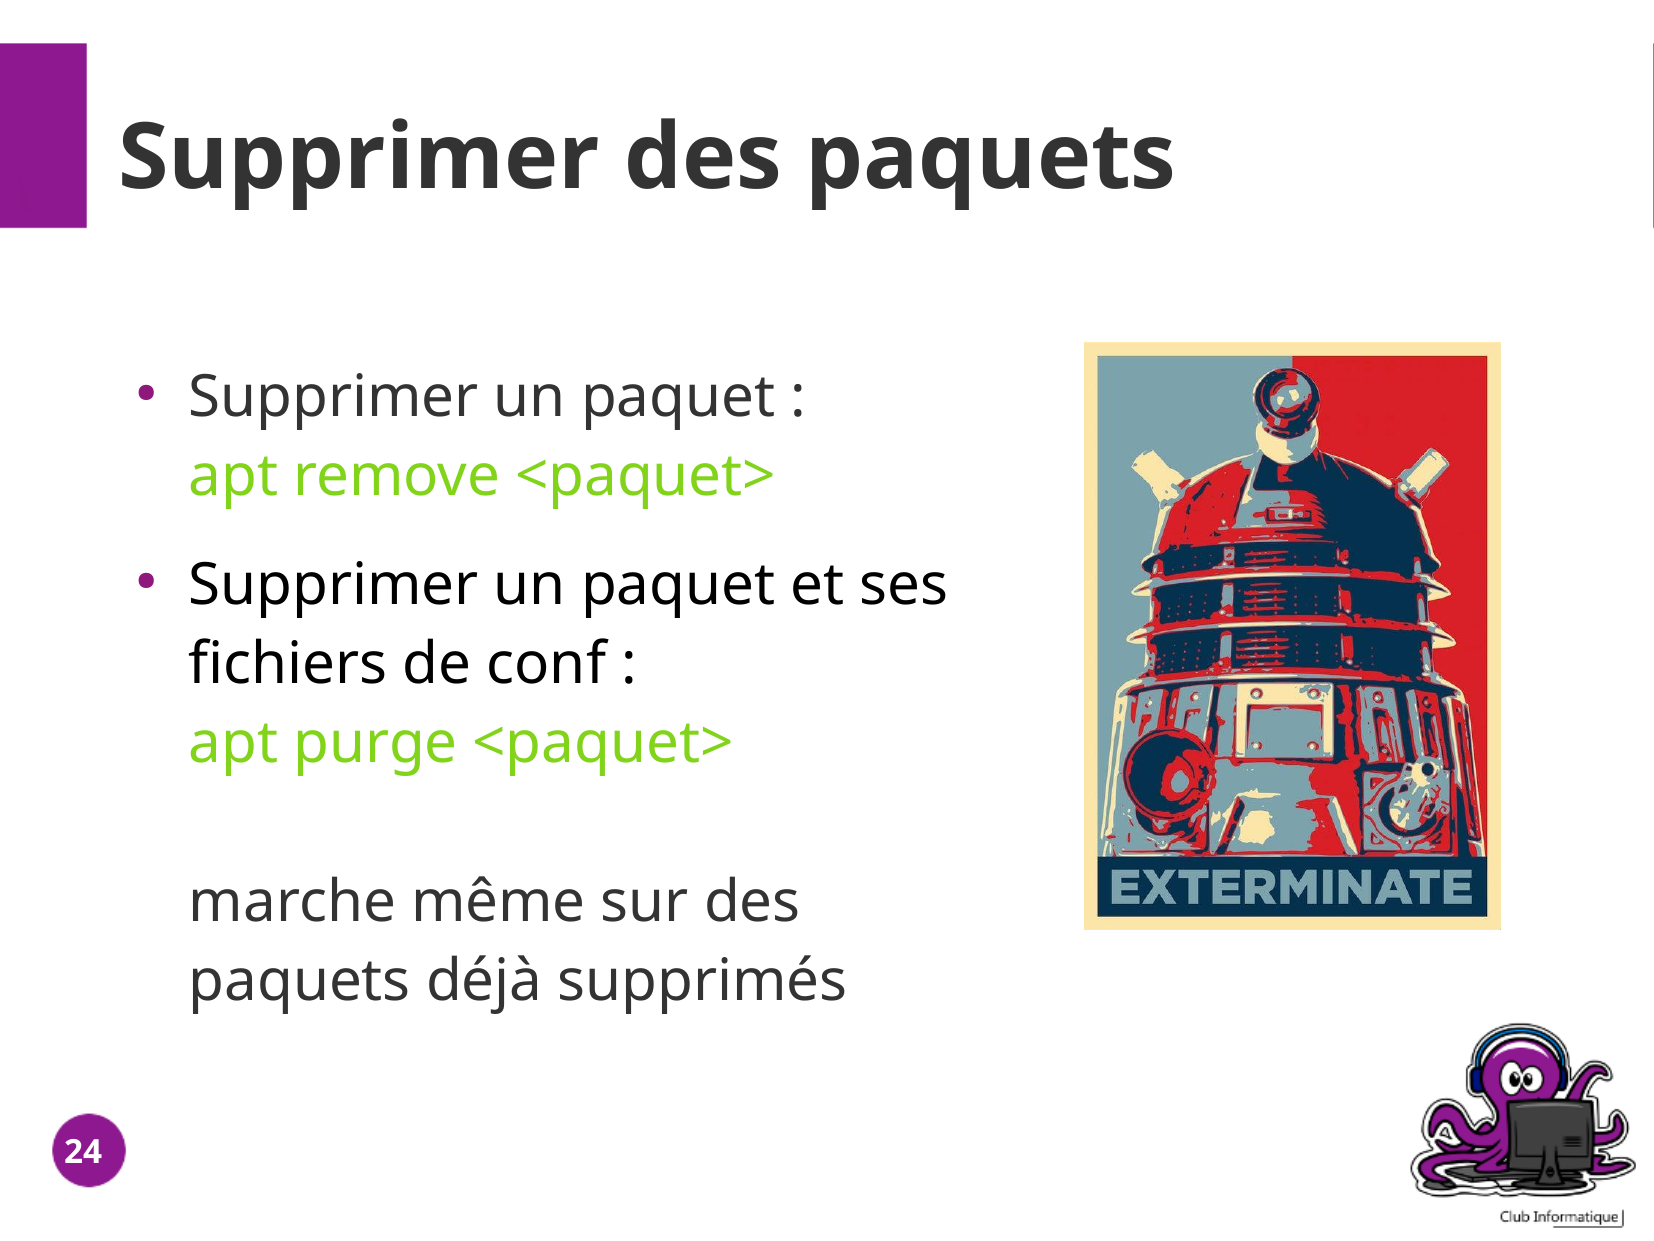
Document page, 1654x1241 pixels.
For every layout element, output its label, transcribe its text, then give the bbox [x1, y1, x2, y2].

title Supprimer des paquets [118, 49, 1571, 257]
list Supprimer un paquet : apt remove <paquet> Supprimer un paquet et ses fichiers de conf : apt purge <paquet> marche même sur des paquets déjà supprimés [118, 354, 981, 1074]
picture [0, 0, 1654, 1241]
